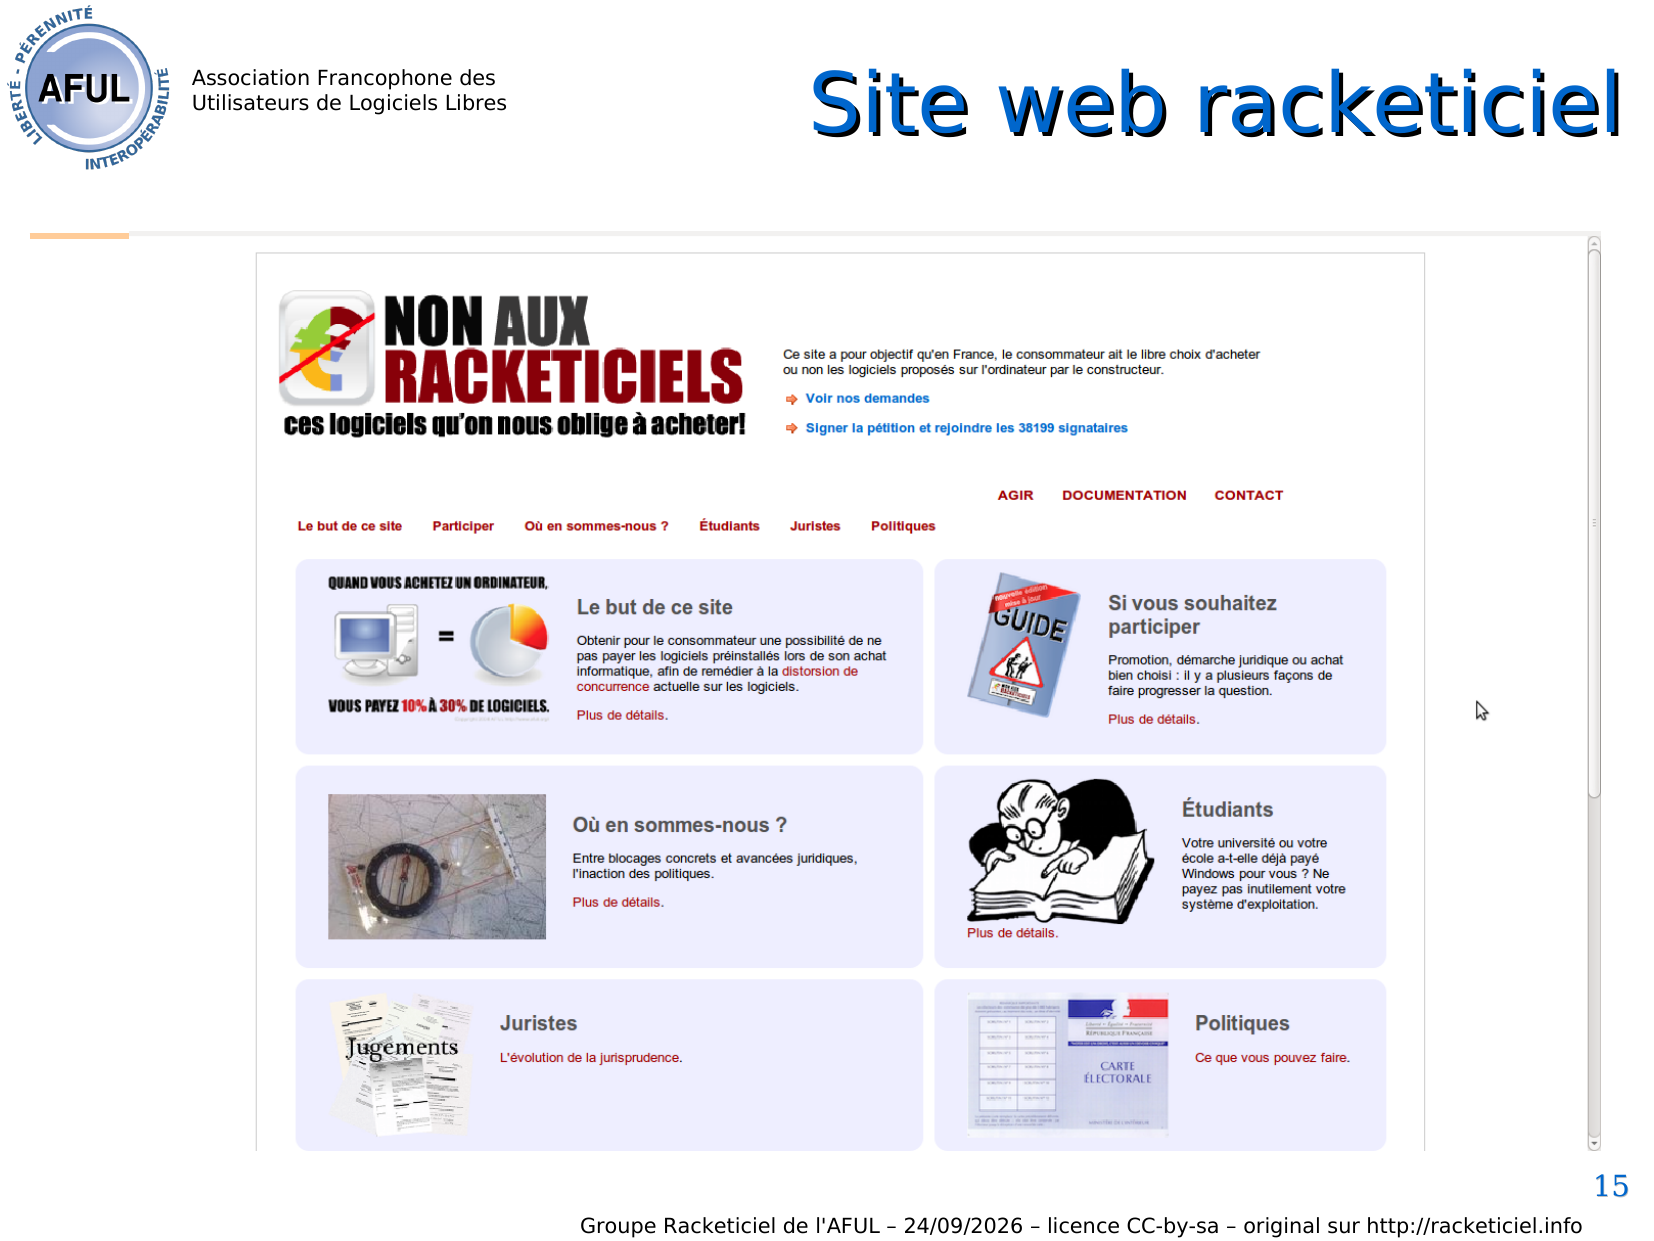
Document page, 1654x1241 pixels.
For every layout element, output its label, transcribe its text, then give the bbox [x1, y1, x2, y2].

picture [129, 231, 1601, 1151]
picture [0, 0, 178, 178]
title Site web racketiciel [501, 7, 1625, 200]
